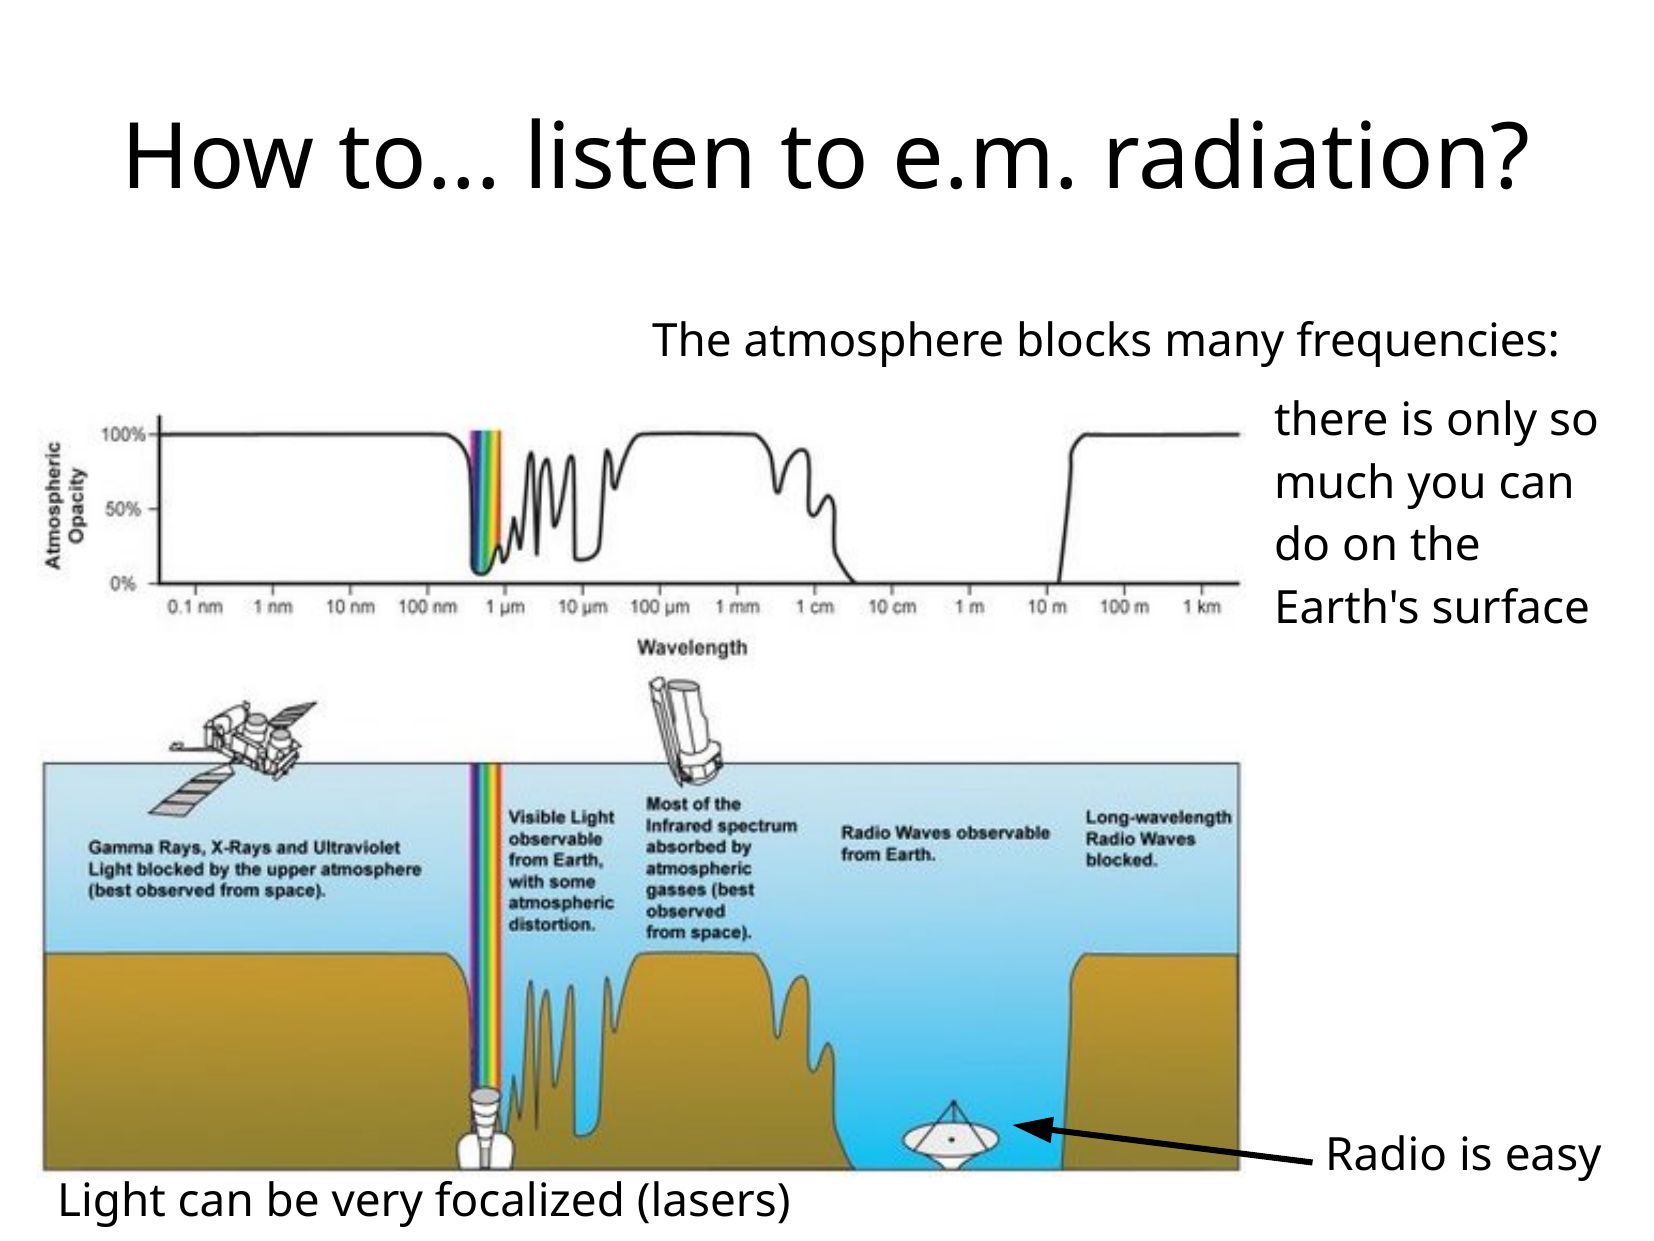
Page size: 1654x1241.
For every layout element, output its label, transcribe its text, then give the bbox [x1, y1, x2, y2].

text_box Light can be very focalized (lasers) [42, 1160, 868, 1241]
text_box Radio is easy [1310, 1113, 1648, 1201]
picture [37, 412, 1246, 1178]
title How to... listen to e.m. radiation? [82, 56, 1571, 250]
text_box there is only so much you can do on the Earth's surface [1259, 379, 1635, 681]
text_box The atmosphere blocks many frequencies: [39, 300, 1576, 387]
